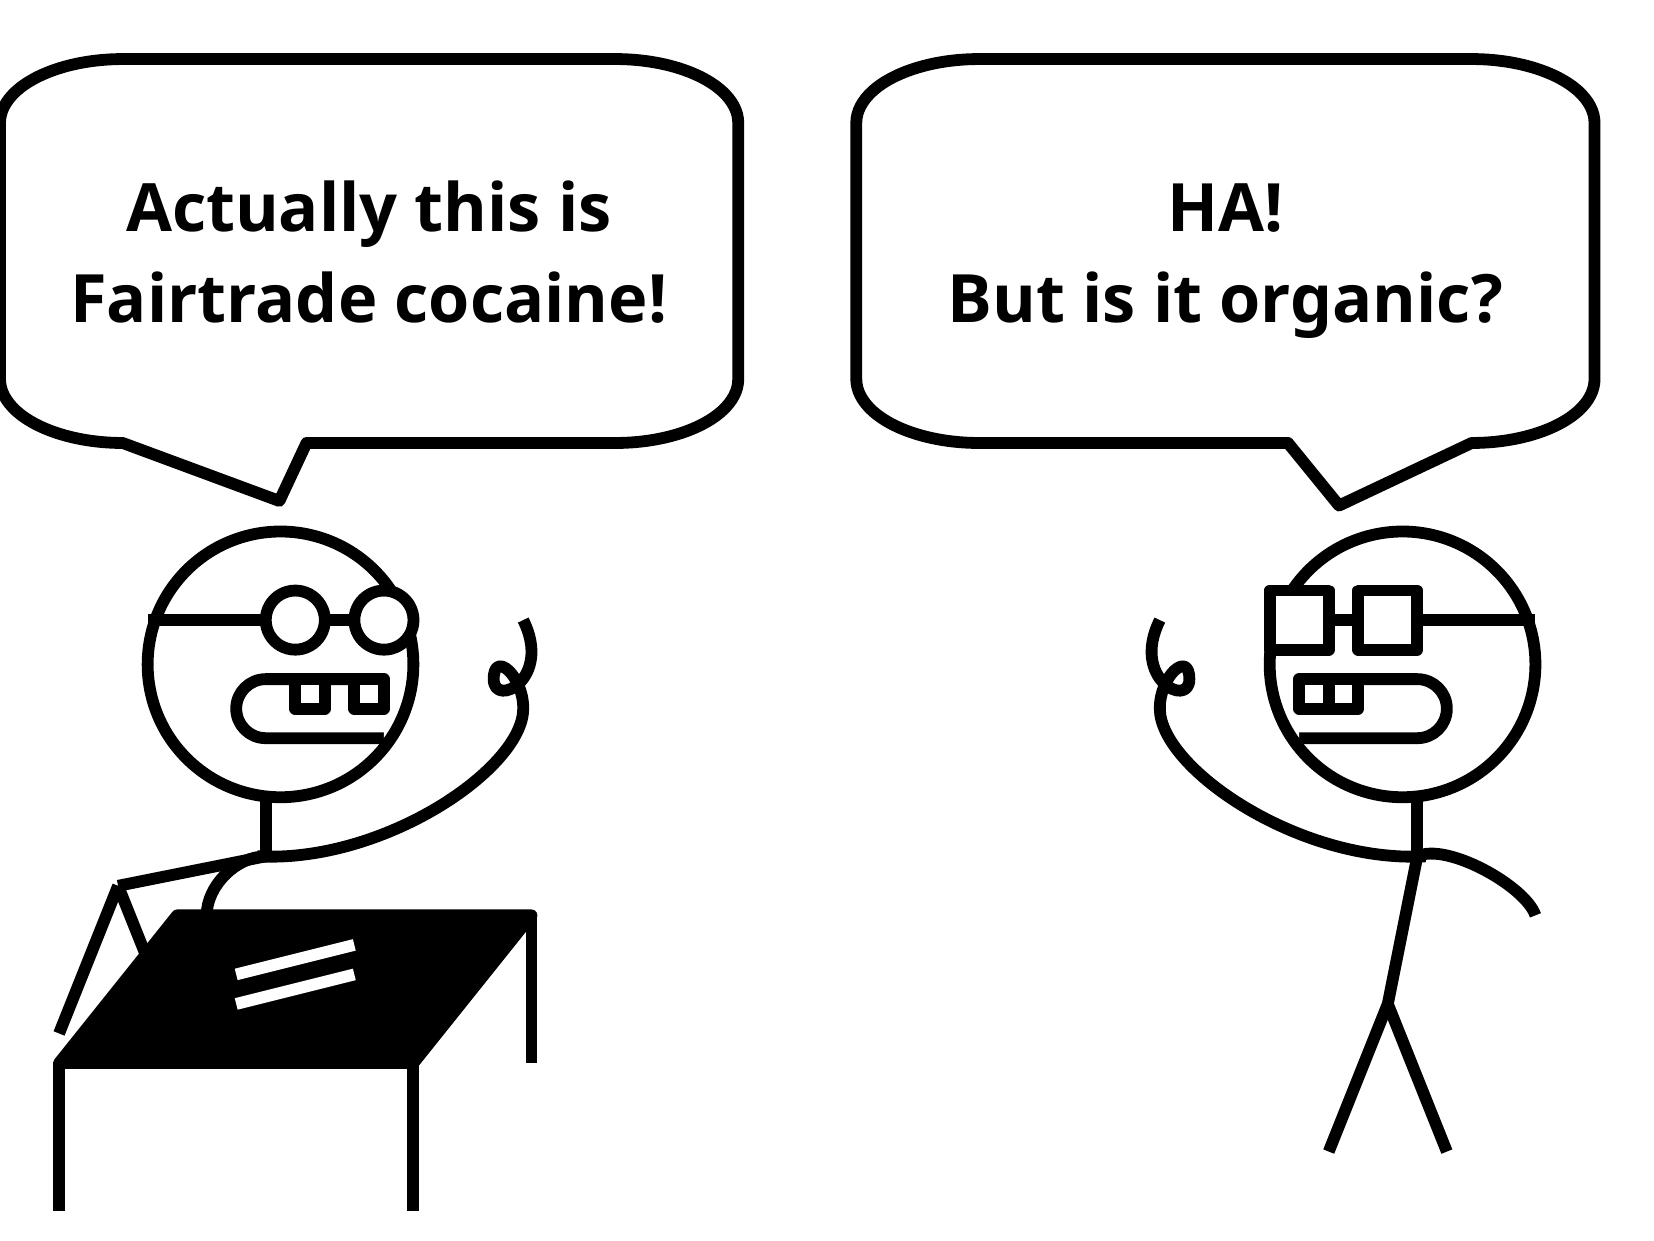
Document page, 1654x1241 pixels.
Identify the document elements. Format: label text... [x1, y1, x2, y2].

text_box [1269, 590, 1447, 739]
text_box [1240, 649, 1300, 768]
text_box [383, 649, 443, 768]
text_box Actually this is Fairtrade cocaine! [0, 59, 739, 501]
text_box HA! But is it organic? [856, 59, 1595, 506]
text_box [1358, 590, 1418, 650]
text_box [265, 590, 325, 650]
text_box [59, 915, 526, 1064]
text_box [236, 590, 414, 739]
